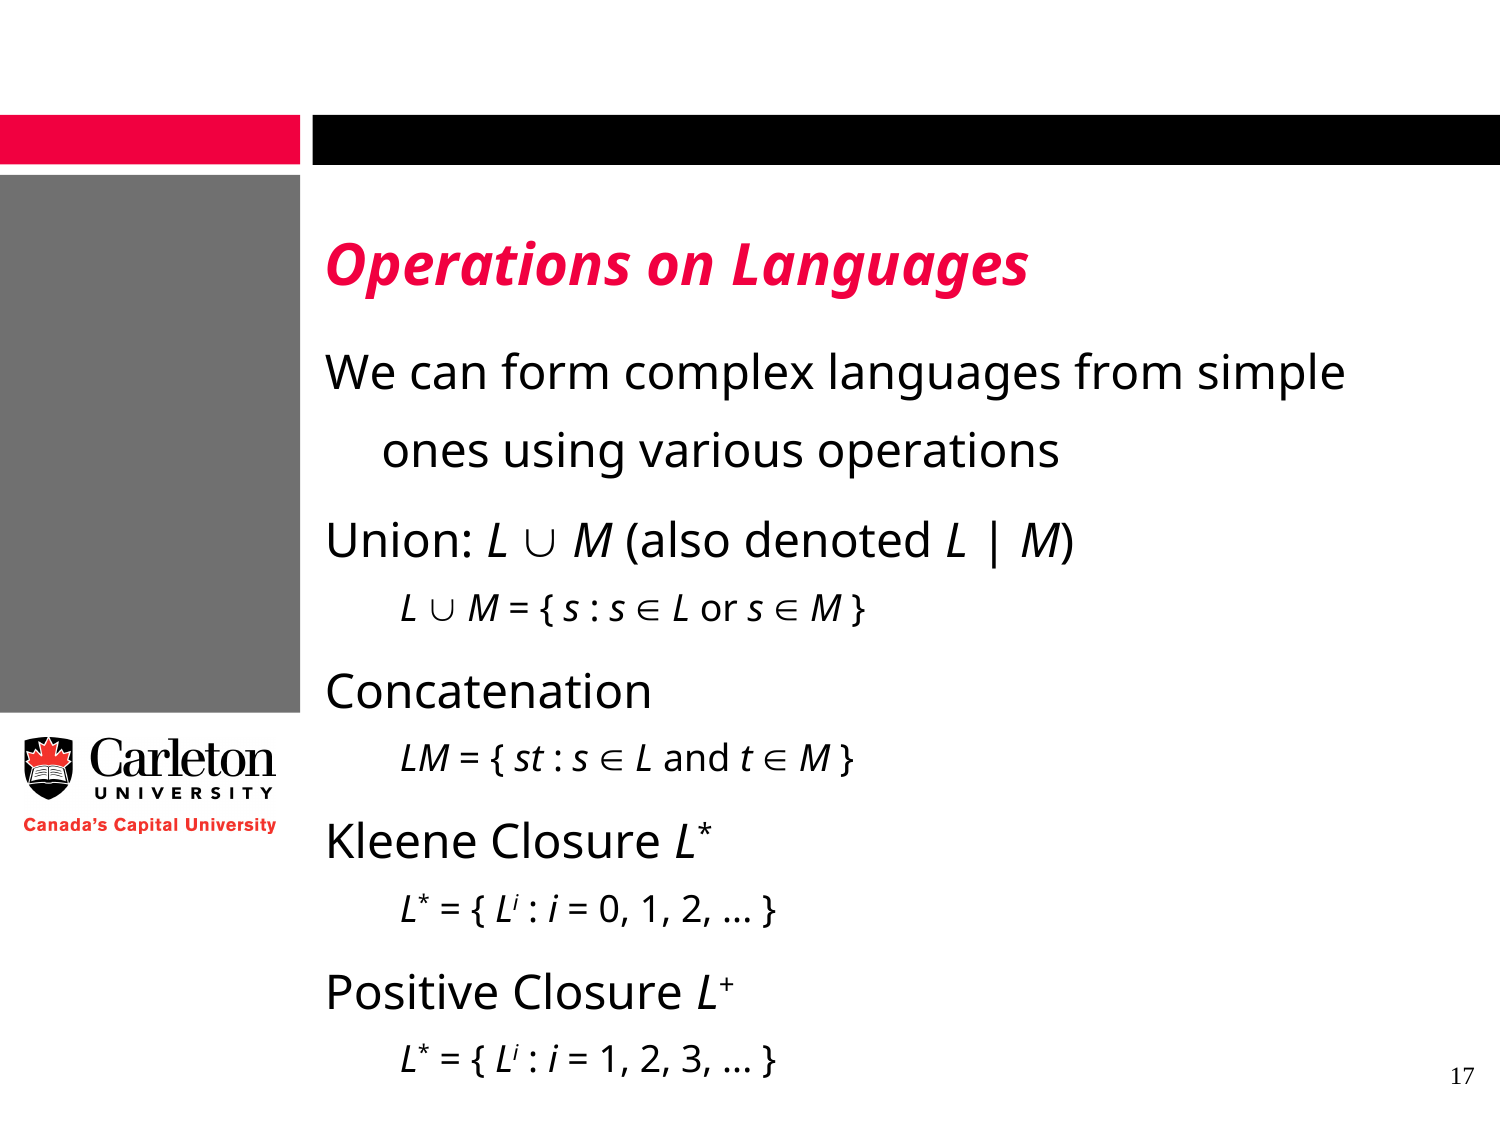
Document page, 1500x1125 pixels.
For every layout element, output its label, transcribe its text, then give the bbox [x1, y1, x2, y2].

picture [24, 737, 276, 834]
title Operations on Languages [324, 194, 1450, 324]
list We can form complex languages from simple ones using various operations Union: L  M (also denoted L | M) L  M = { s : s  L or s  M } Concatenation LM = { st : s  L and t  M } Kleene Closure L* L* = { Li : i = 0, 1, 2, ... } Positive Closure L+ L* = { Li : i = 1, 2, 3, ... } [324, 324, 1450, 1036]
